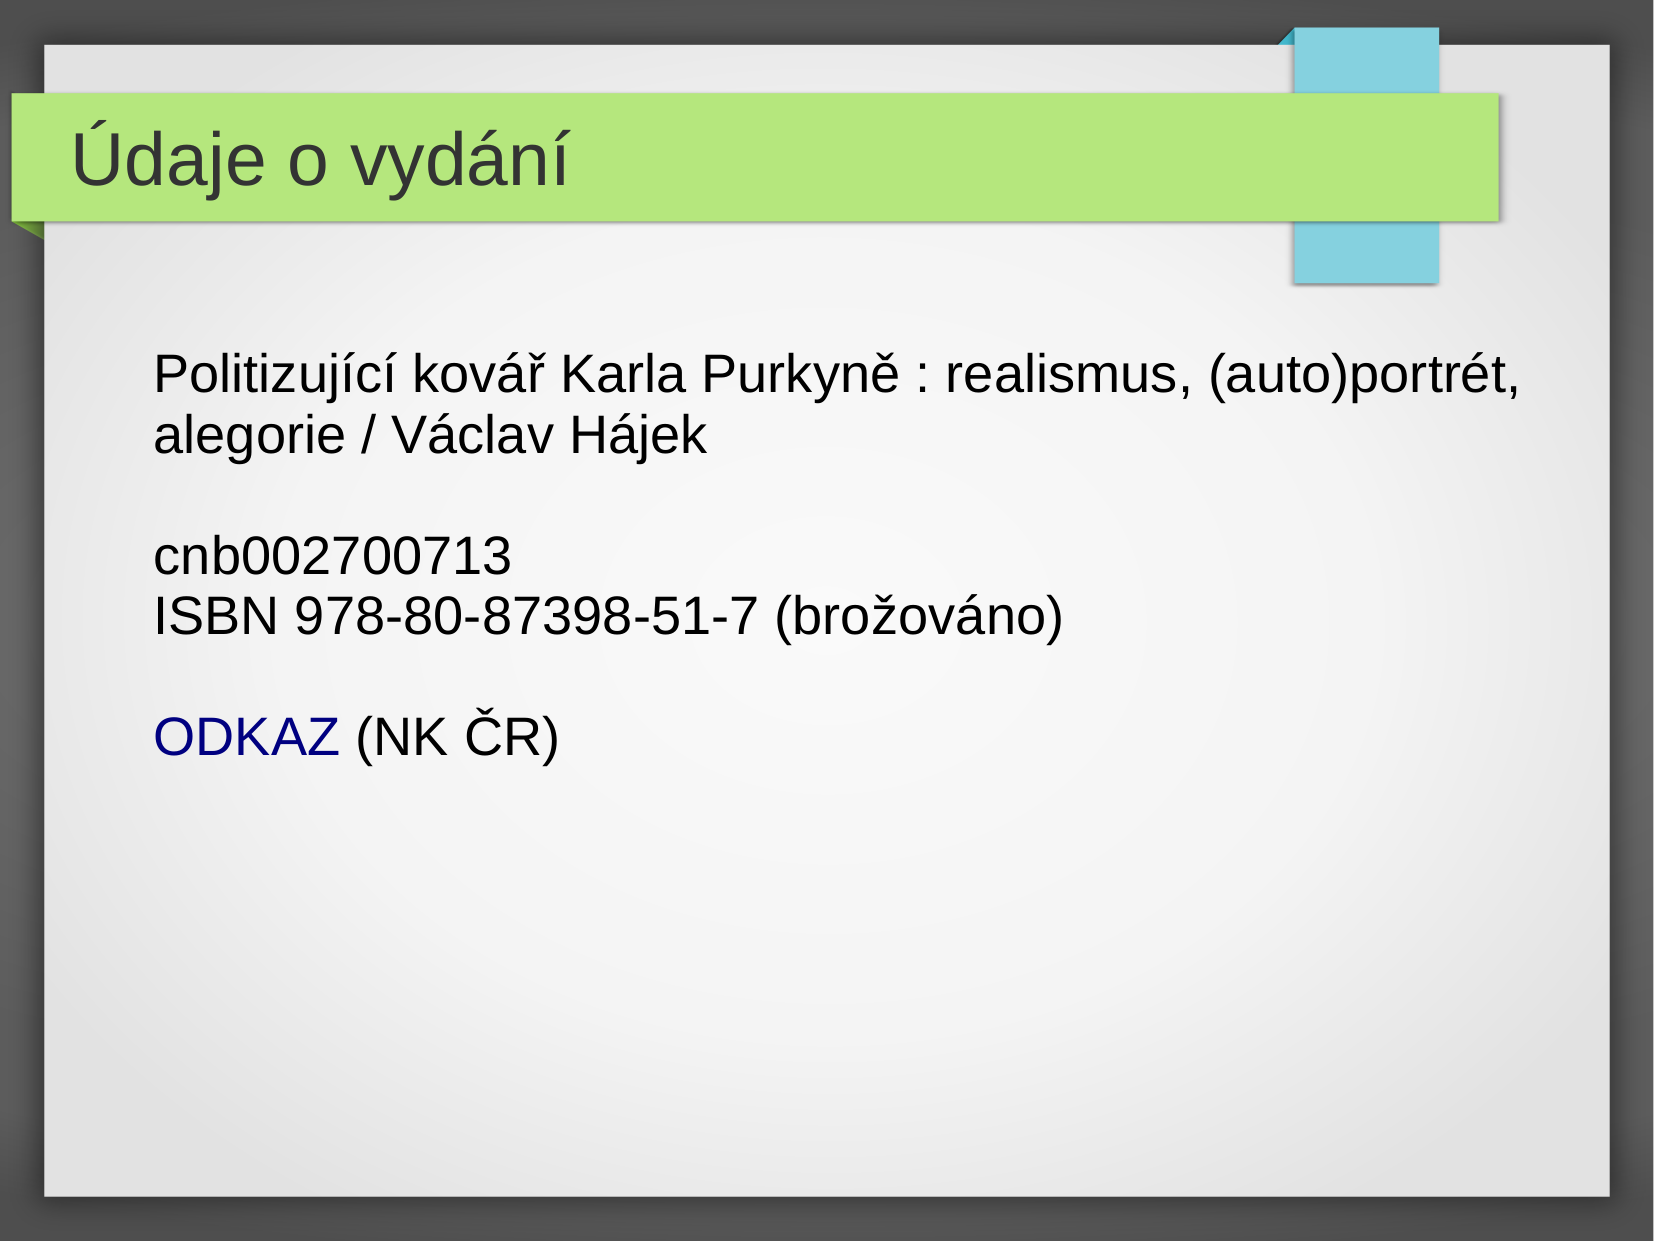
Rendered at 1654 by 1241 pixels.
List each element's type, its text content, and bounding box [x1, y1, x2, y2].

picture [0, 0, 1654, 1241]
title Údaje o vydání [70, 106, 1229, 213]
list Politizující kovář Karla Purkyně : realismus, (auto)portrét, alegorie / Václav Hájek cnb002700713 ISBN 978-80-87398-51-7 (brožováno) ODKAZ (NK ČR) [82, 343, 1538, 1063]
